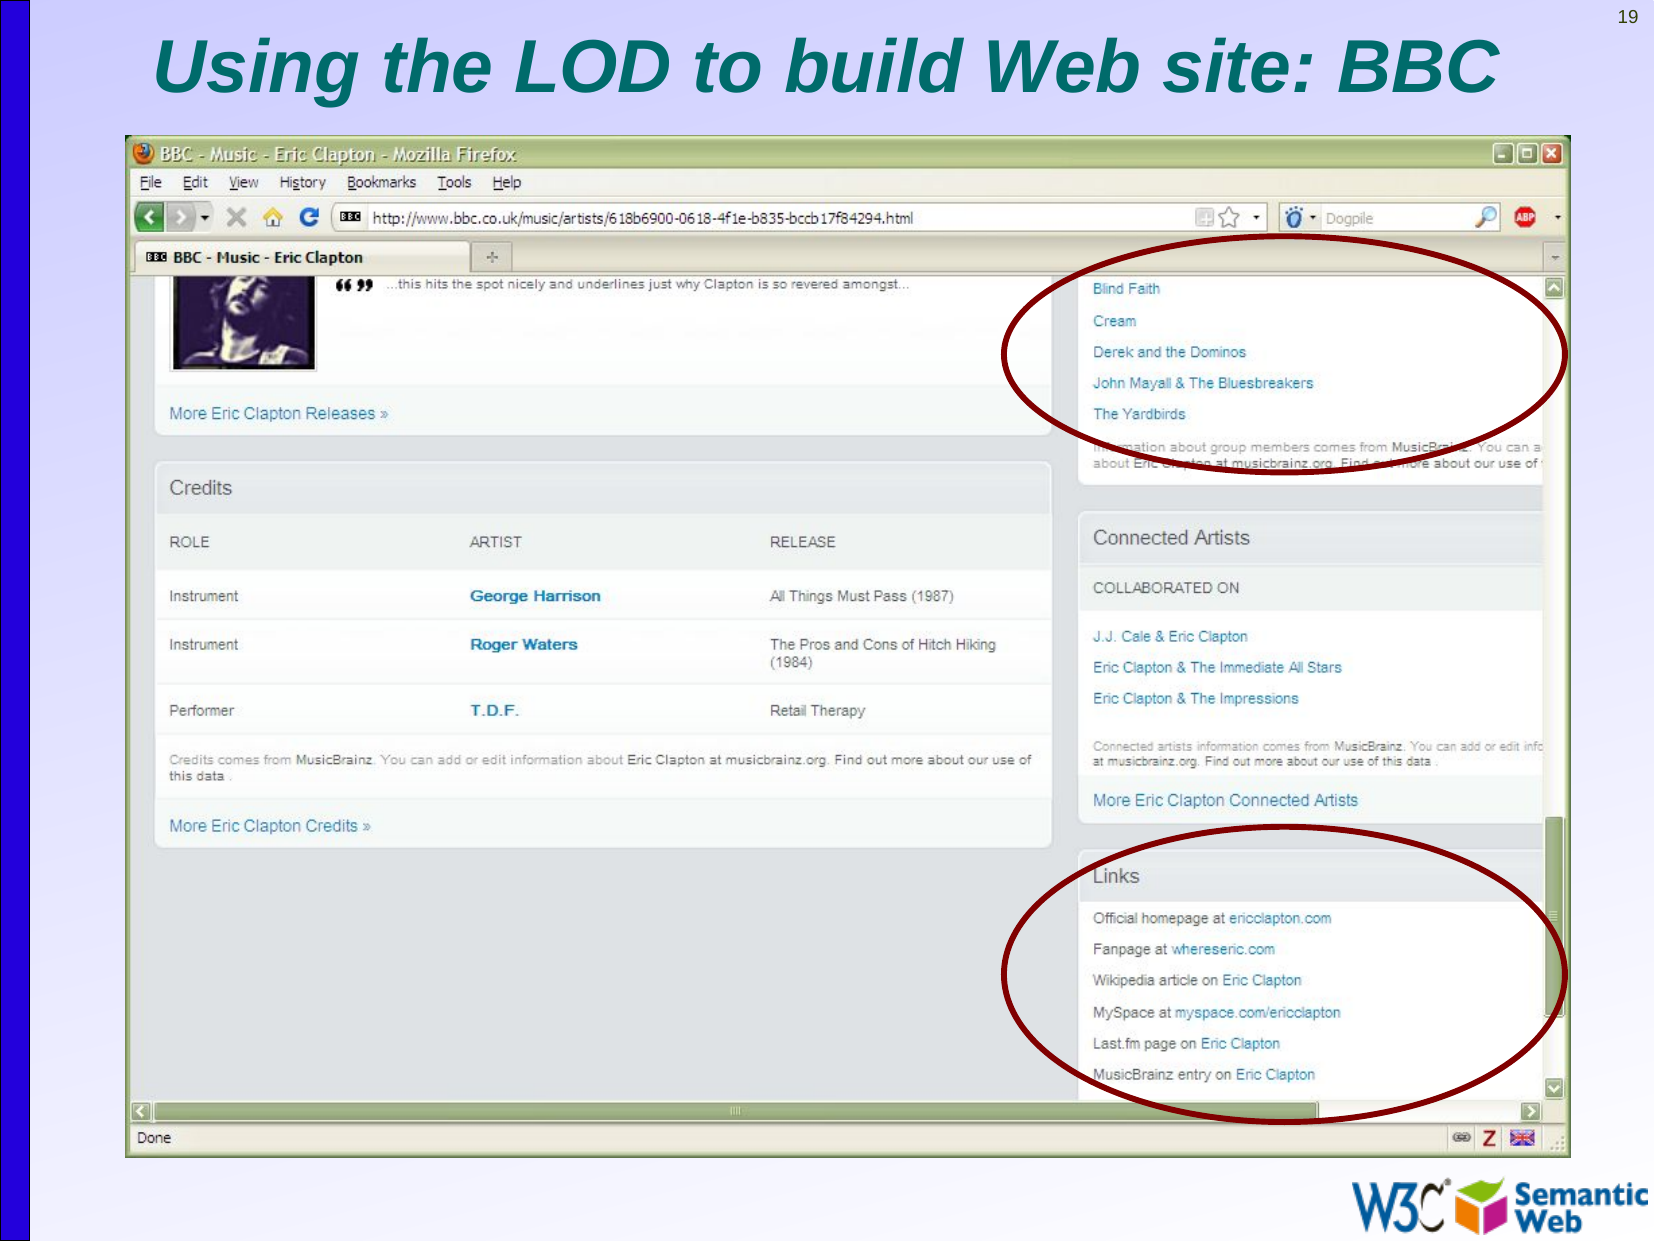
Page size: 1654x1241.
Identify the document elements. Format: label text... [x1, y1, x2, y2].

title Using the LOD to build Web site: BBC [0, 5, 1654, 125]
picture [125, 135, 1571, 1158]
picture [1352, 1175, 1648, 1235]
